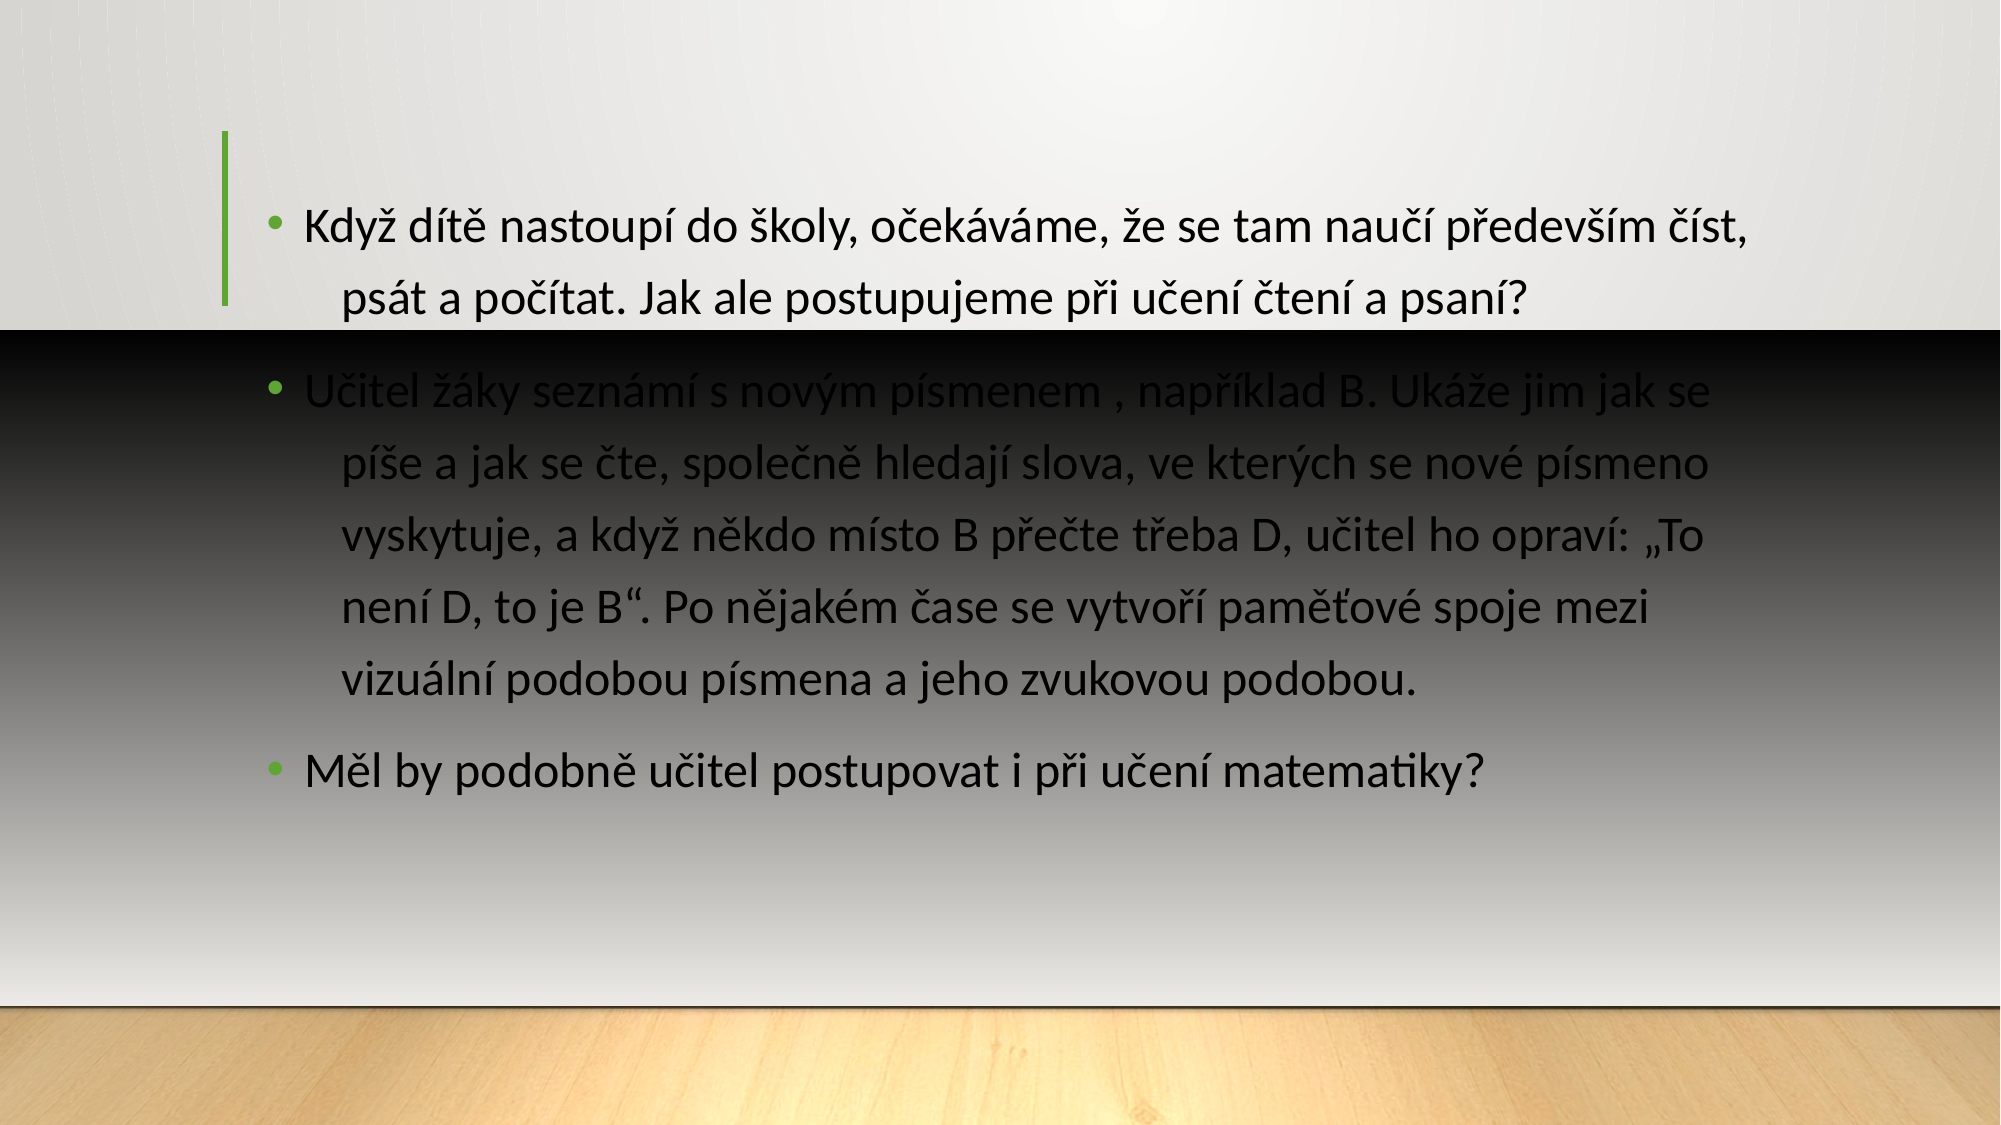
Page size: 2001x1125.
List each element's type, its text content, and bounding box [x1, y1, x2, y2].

list Když dítě nastoupí do školy, očekáváme, že se tam naučí především číst, psát a počítat. Jak ale postupujeme při učení čtení a psaní? Učitel žáky seznámí s novým písmenem , například B. Ukáže jim jak se píše a jak se čte, společně hledají slova, ve kterých se nové písmeno vyskytuje, a když někdo místo B přečte třeba D, učitel ho opraví: „To není D, to je B“. Po nějakém čase se vytvoří paměťové spoje mezi vizuální podobou písmena a jeho zvukovou podobou. Měl by podobně učitel postupovat i při učení matematiky? [251, 172, 1814, 897]
